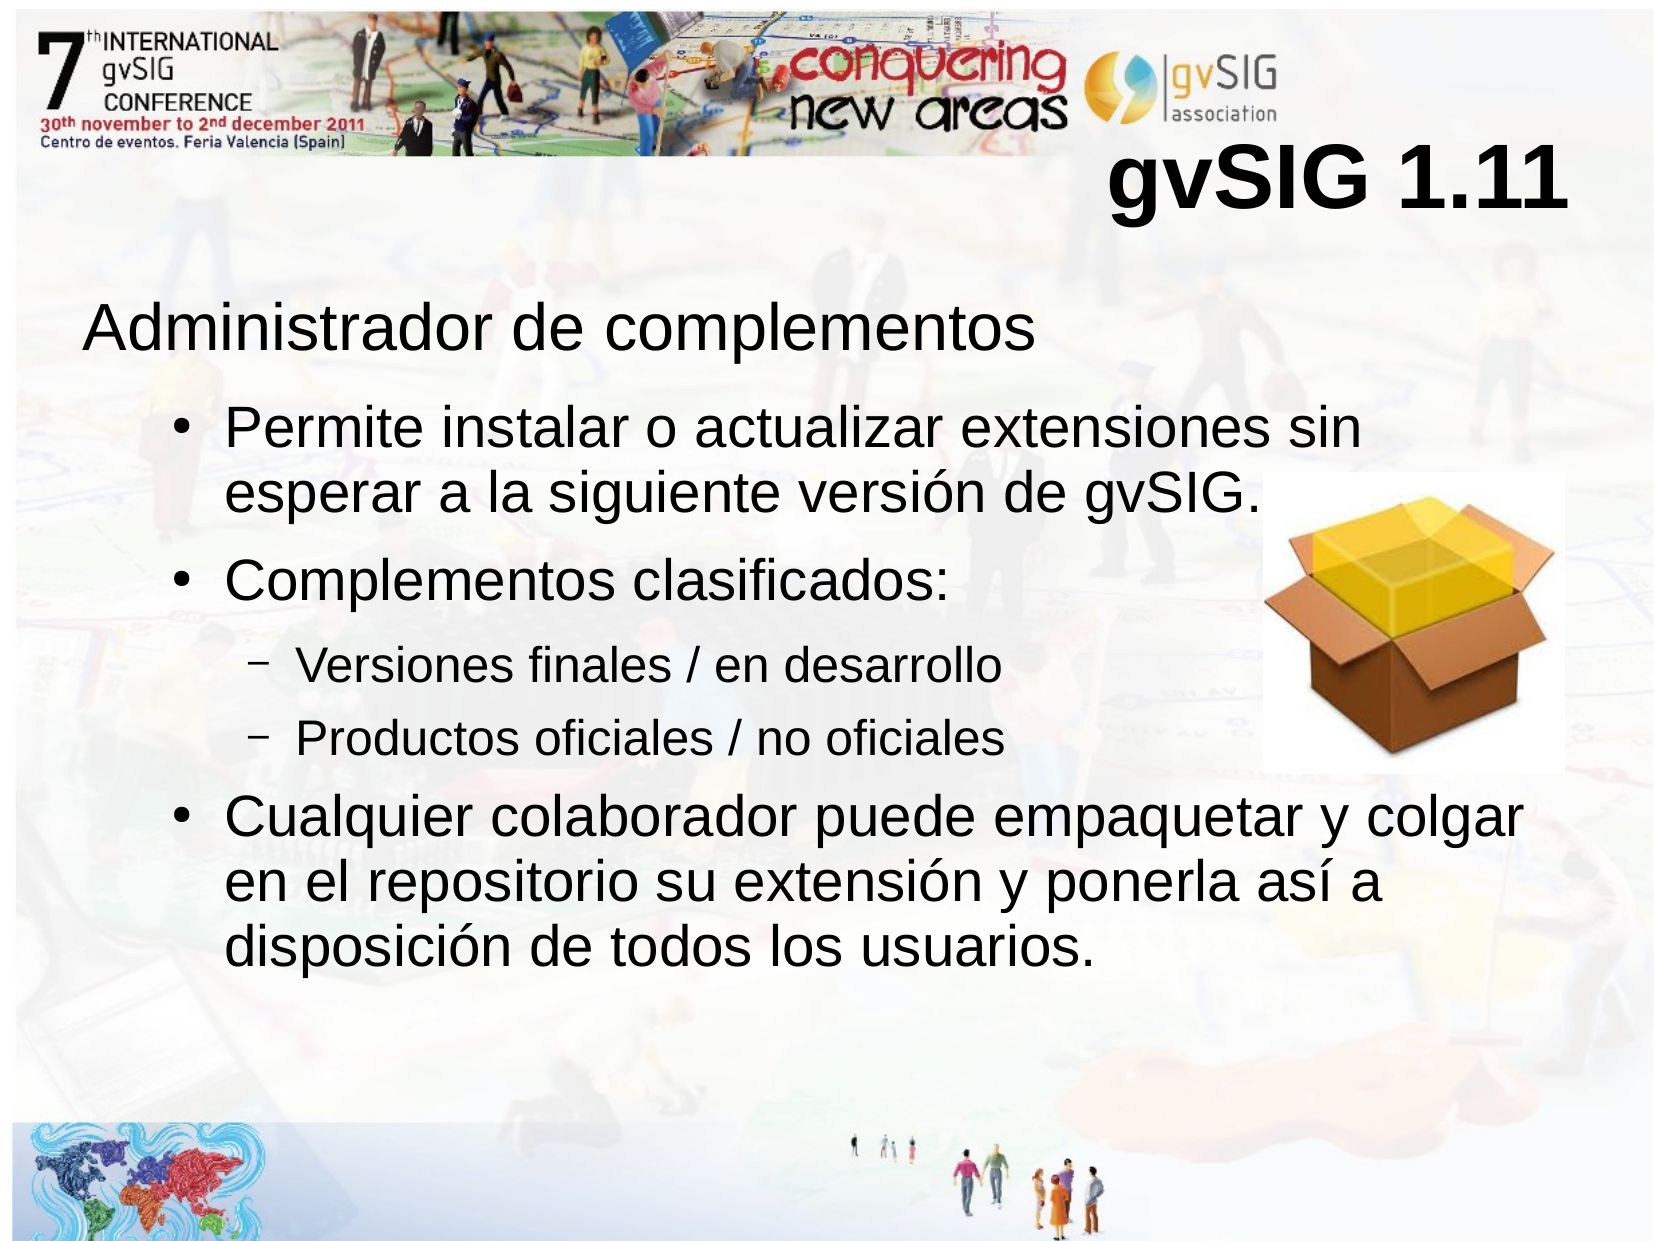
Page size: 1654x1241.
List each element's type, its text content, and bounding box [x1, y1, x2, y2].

title gvSIG 1.11 [82, 73, 1571, 281]
picture [12, 9, 1654, 1241]
list Administrador de complementos Permite instalar o actualizar extensiones sin esperar a la siguiente versión de gvSIG. Complementos clasificados: Versiones finales / en desarrollo Productos oficiales / no oficiales Cualquier colaborador puede empaquetar y colgar en el repositorio su extensión y ponerla así a disposición de todos los usuarios. [82, 290, 1571, 1109]
